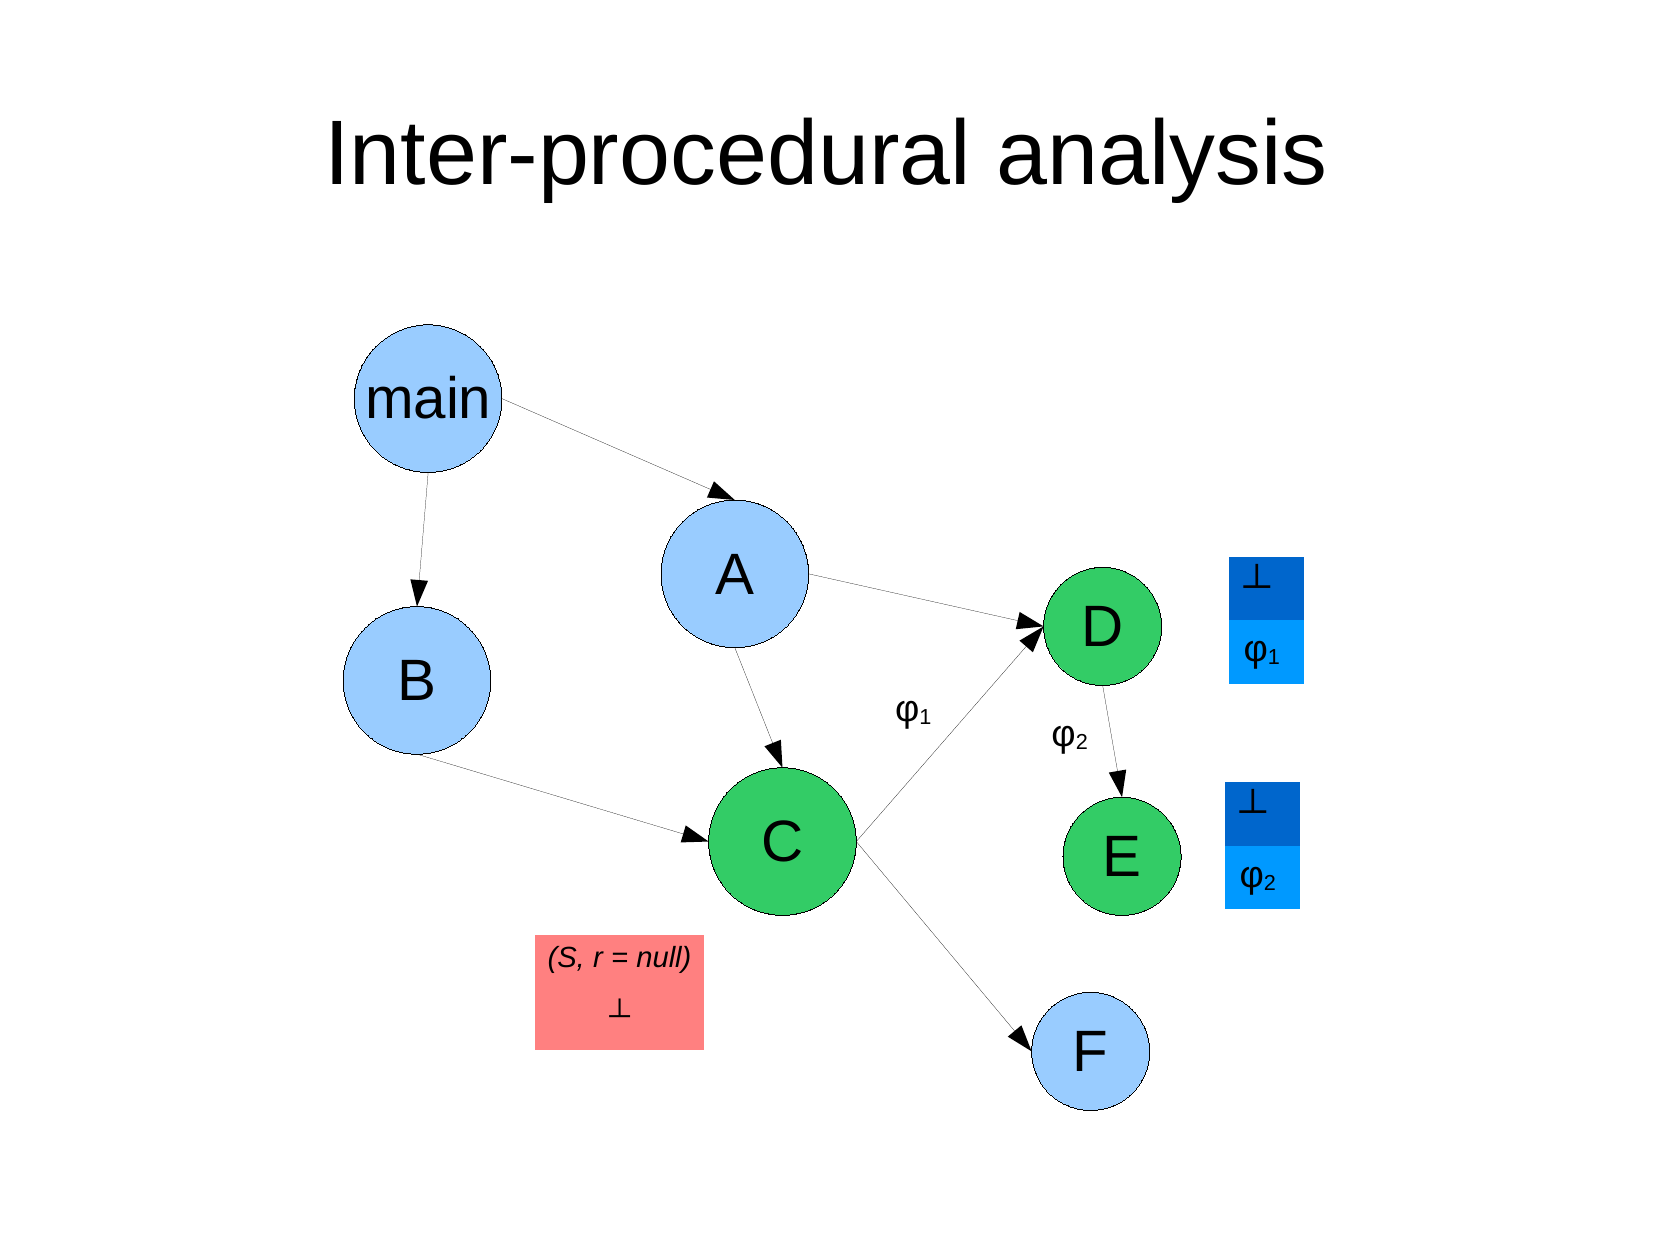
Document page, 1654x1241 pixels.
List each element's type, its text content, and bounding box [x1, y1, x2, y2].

text_box φ1 [880, 680, 947, 750]
title Inter-procedural analysis [82, 49, 1571, 257]
text_box D [1043, 567, 1162, 686]
text_box E [1062, 797, 1182, 916]
text_box A [661, 500, 809, 648]
text_box B [343, 606, 491, 755]
table_header ┴ [1225, 782, 1300, 846]
text_box C [708, 767, 857, 916]
text_box φ2 [1036, 705, 1103, 775]
text_box main [354, 324, 502, 473]
table_header ┴ [1229, 557, 1304, 620]
table_cell φ2 [1225, 846, 1300, 909]
table_header (S, r = null) [535, 935, 704, 993]
table_cell φ1 [1229, 620, 1304, 684]
table_cell ┴ [535, 993, 704, 1050]
text_box F [1031, 992, 1150, 1111]
